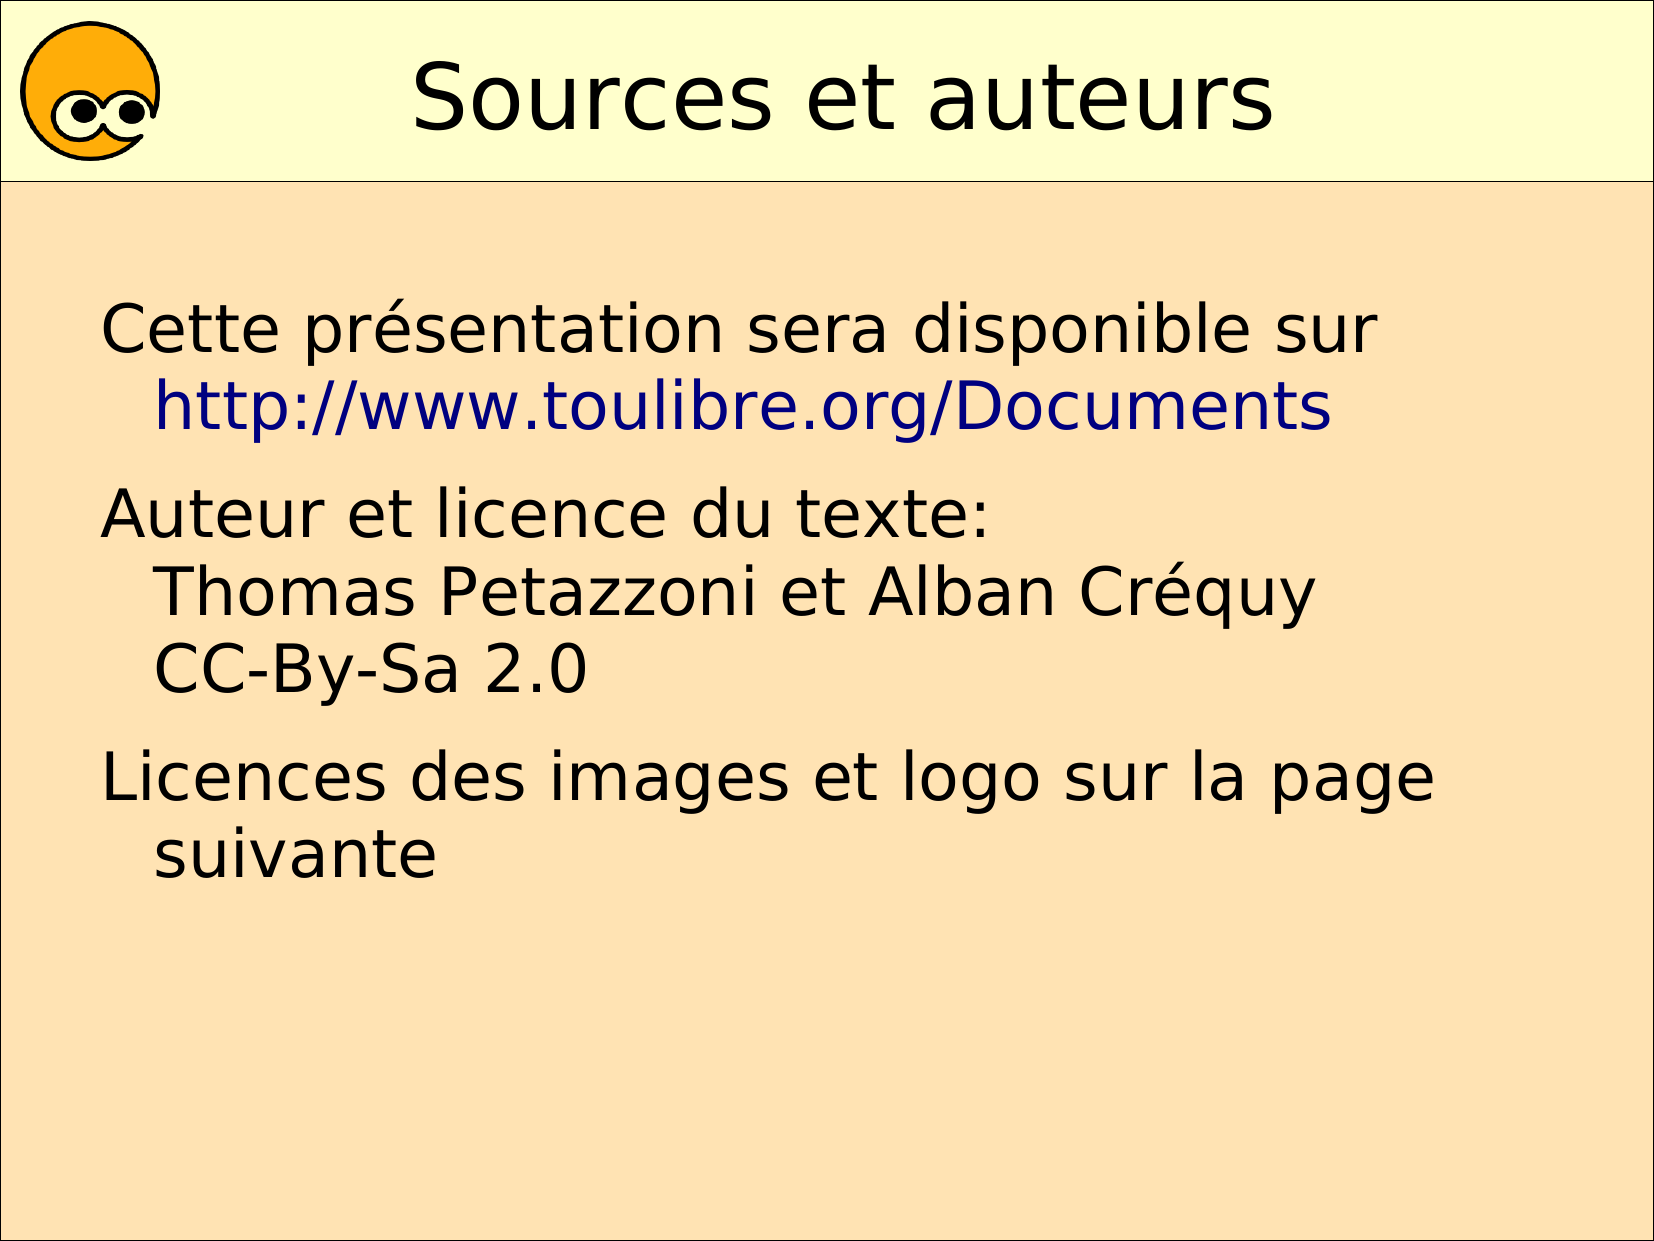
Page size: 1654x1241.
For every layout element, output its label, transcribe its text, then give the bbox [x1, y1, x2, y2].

picture [20, 21, 160, 161]
title Sources et auteurs [135, 43, 1552, 151]
list Cette présentation sera disponible sur http://www.toulibre.org/Documents Auteur et licence du texte: Thomas Petazzoni et Alban Créquy CC-By-Sa 2.0 Licences des images et logo sur la page suivante [82, 290, 1571, 1094]
